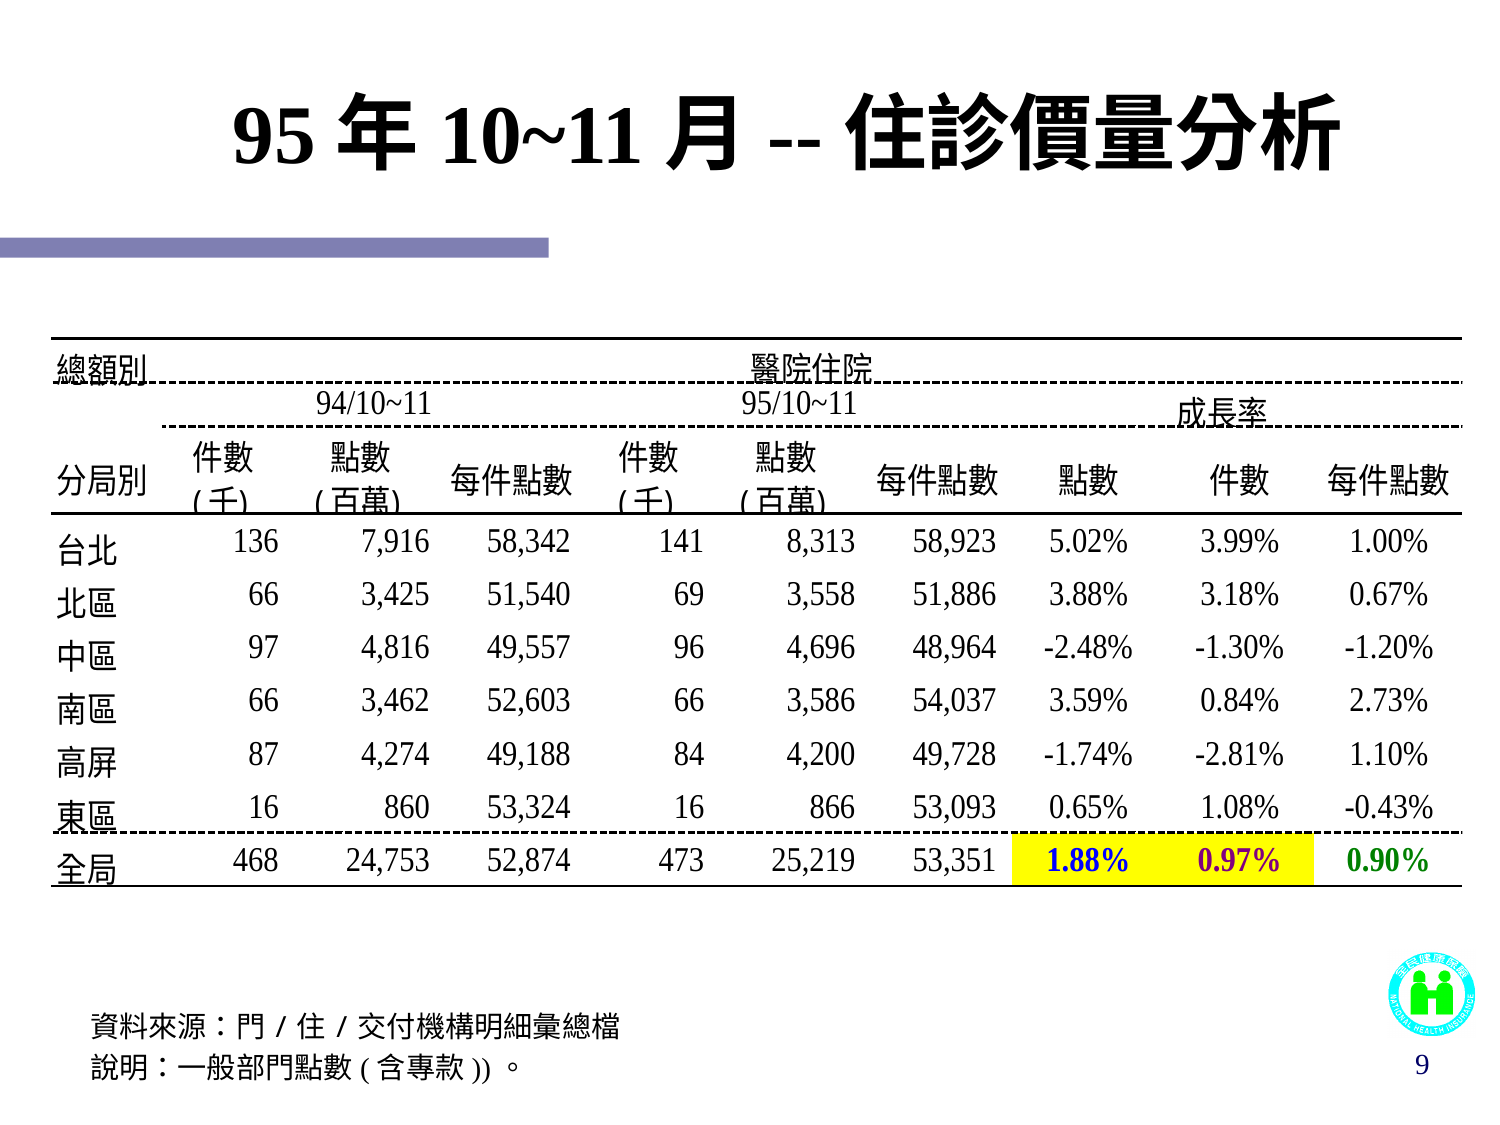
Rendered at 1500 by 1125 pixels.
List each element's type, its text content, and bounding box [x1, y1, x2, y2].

title 95年10~11月--住診價量分析 [150, 37, 1426, 188]
picture [50, 337, 1463, 888]
text_box [1400, 1037, 1476, 1125]
text_box 資料來源：門/住/交付機構明細彙總檔 說明：一般部門點數(含專款))。 [75, 999, 1338, 1092]
